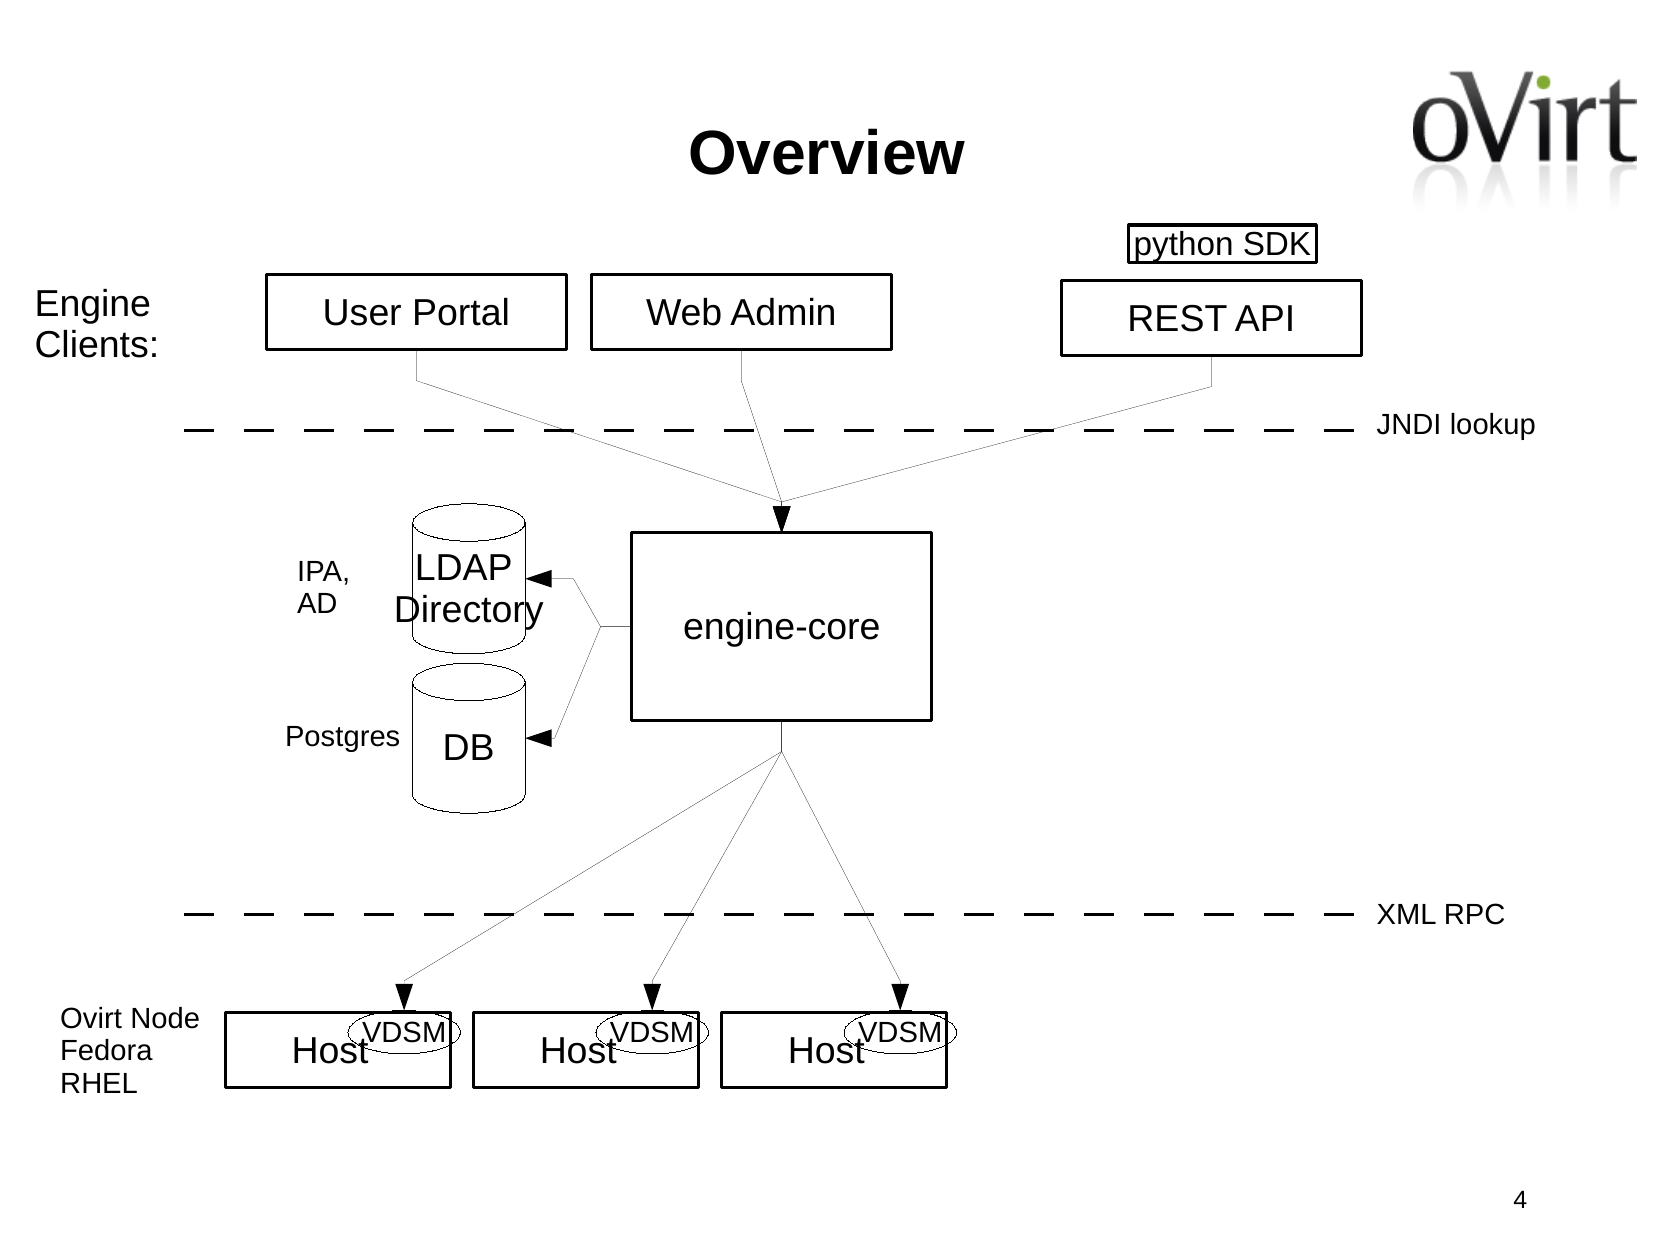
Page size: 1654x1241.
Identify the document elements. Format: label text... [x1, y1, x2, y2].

text_box DB [412, 683, 526, 814]
text_box IPA, AD [282, 547, 397, 628]
text_box python SDK [1128, 225, 1317, 263]
text_box User Portal [266, 274, 567, 350]
text_box Engine Clients: [19, 274, 208, 374]
text_box Host [431, 1012, 451, 1019]
text_box VDSM [595, 1010, 709, 1054]
title Overview [82, 49, 1571, 257]
text_box engine-core [631, 532, 932, 721]
text_box VDSM [347, 1010, 461, 1054]
picture [1571, 63, 1637, 212]
text_box LDAP Directory [412, 523, 526, 654]
text_box Host [721, 1012, 947, 1088]
text_box REST API [1061, 280, 1362, 356]
text_box VDSM [844, 1010, 957, 1054]
text_box Host [927, 1012, 947, 1019]
text_box Ovirt Node Fedora RHEL [45, 994, 263, 1108]
text_box Postgres [270, 712, 421, 761]
text_box Host [263, 1012, 451, 1088]
text_box XML RPC [1361, 890, 1625, 939]
text_box Host [679, 1012, 699, 1019]
text_box Host [473, 1012, 699, 1088]
text_box Web Admin [591, 274, 892, 350]
text_box JNDI lookup [1361, 400, 1625, 449]
